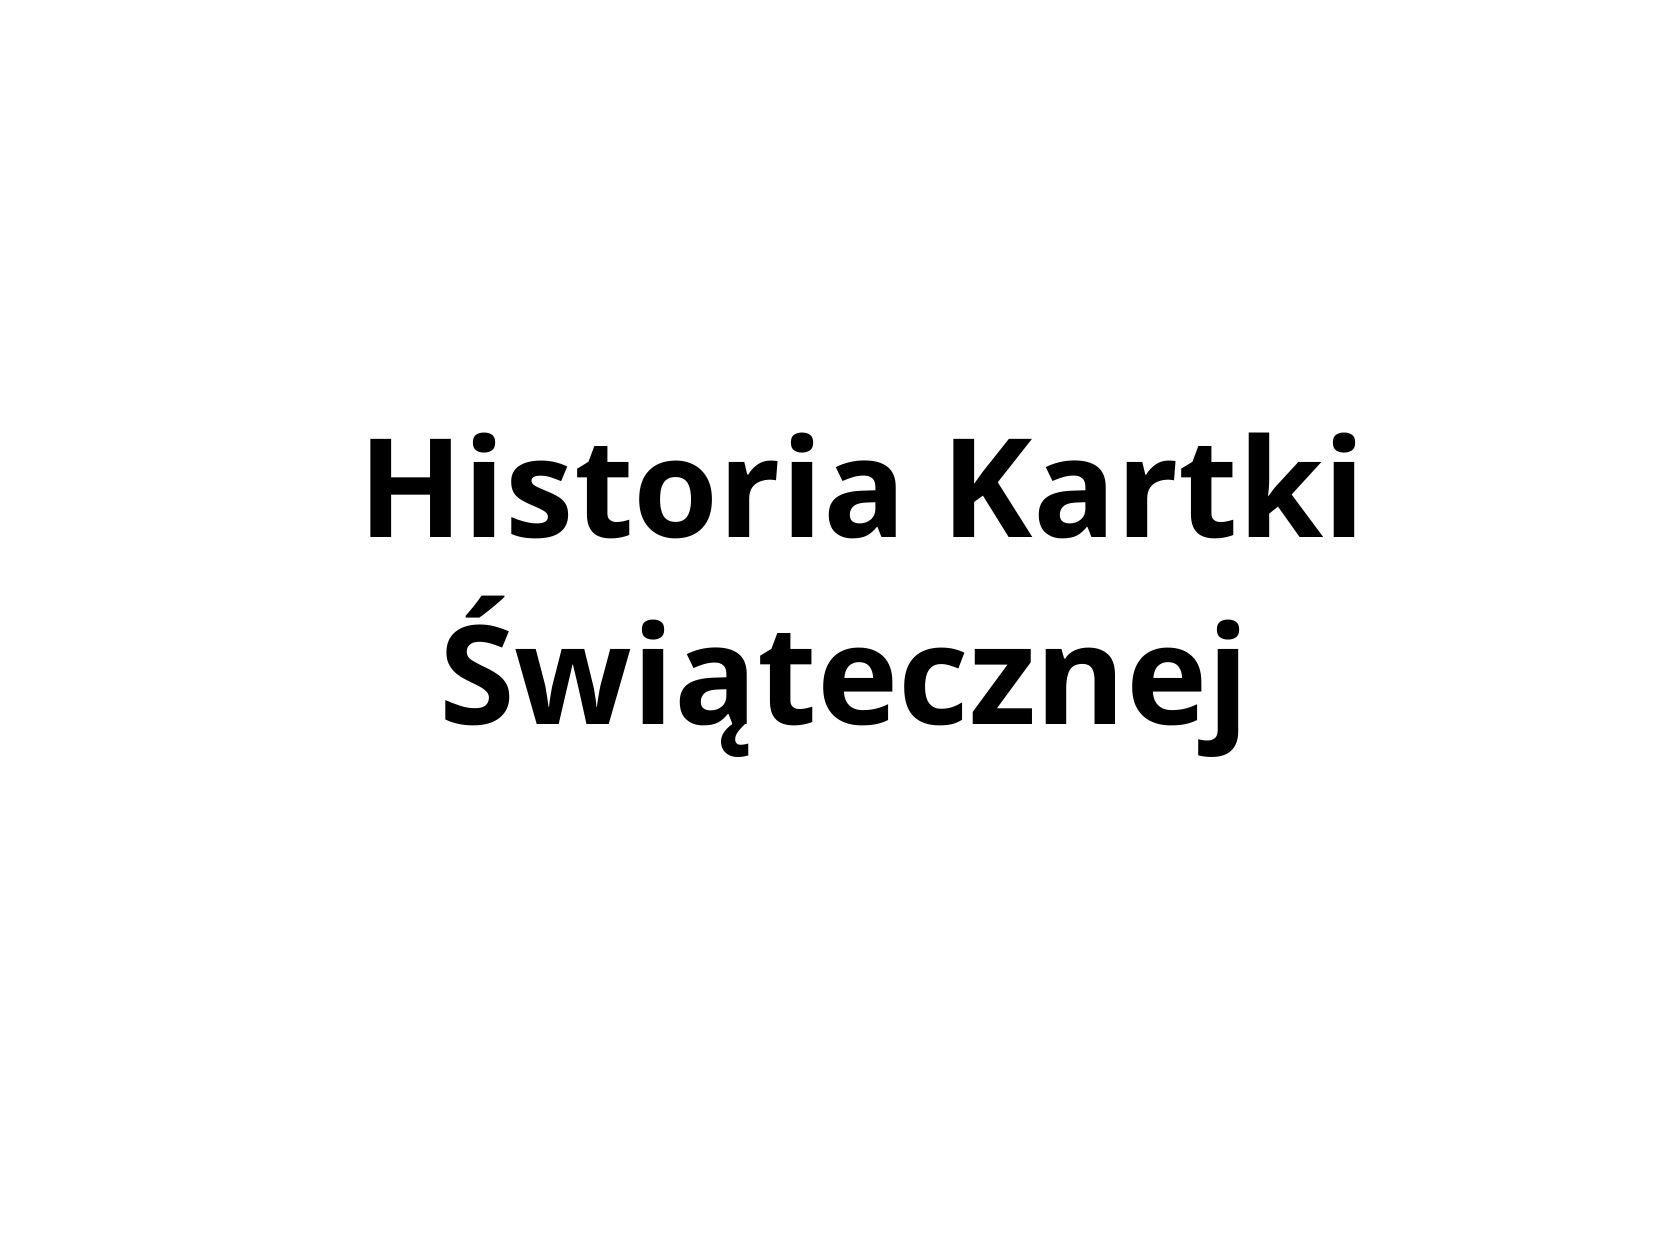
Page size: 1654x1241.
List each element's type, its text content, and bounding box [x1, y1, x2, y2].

subtitle Historia Kartki Świątecznej [118, 47, 1607, 1108]
